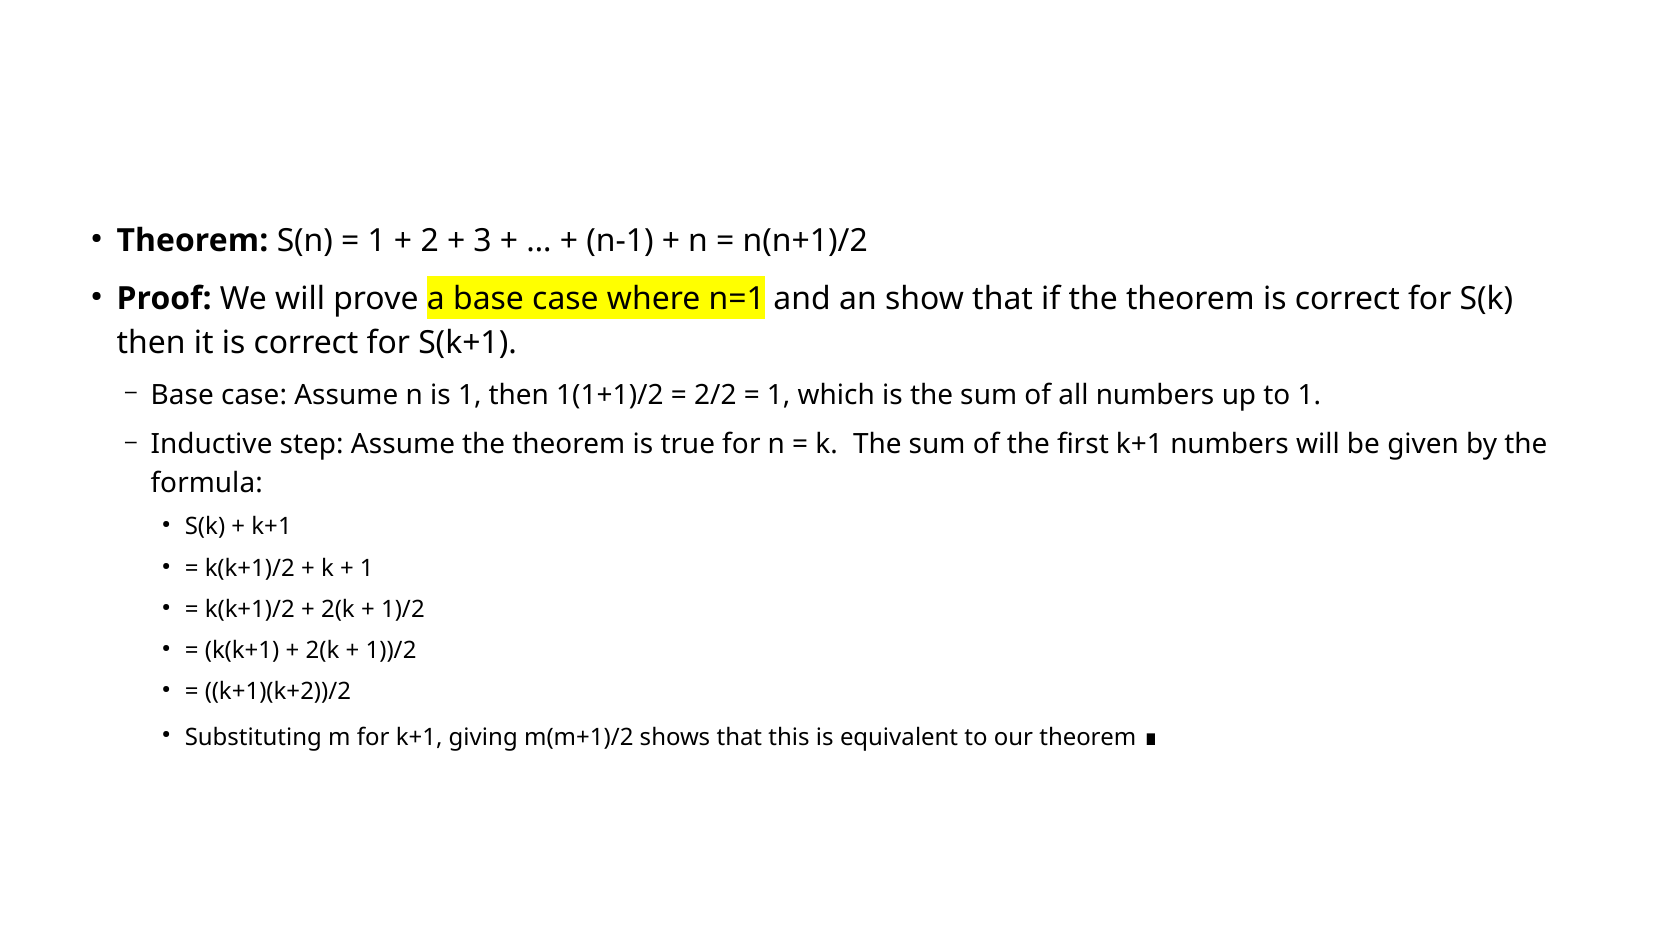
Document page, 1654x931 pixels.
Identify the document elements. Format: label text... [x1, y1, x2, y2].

list Theorem: S(n) = 1 + 2 + 3 + … + (n-1) + n = n(n+1)/2 Proof: We will prove a base case where n=1 and an show that if the theorem is correct for S(k) then it is correct for S(k+1). Base case: Assume n is 1, then 1(1+1)/2 = 2/2 = 1, which is the sum of all numbers up to 1. Inductive step: Assume the theorem is true for n = k. The sum of the first k+1 numbers will be given by the formula: S(k) + k+1 = k(k+1)/2 + k + 1 = k(k+1)/2 + 2(k + 1)/2 = (k(k+1) + 2(k + 1))/2 = ((k+1)(k+2))/2 Substituting m for k+1, giving m(m+1)/2 shows that this is equivalent to our theorem ∎ [82, 217, 1571, 758]
